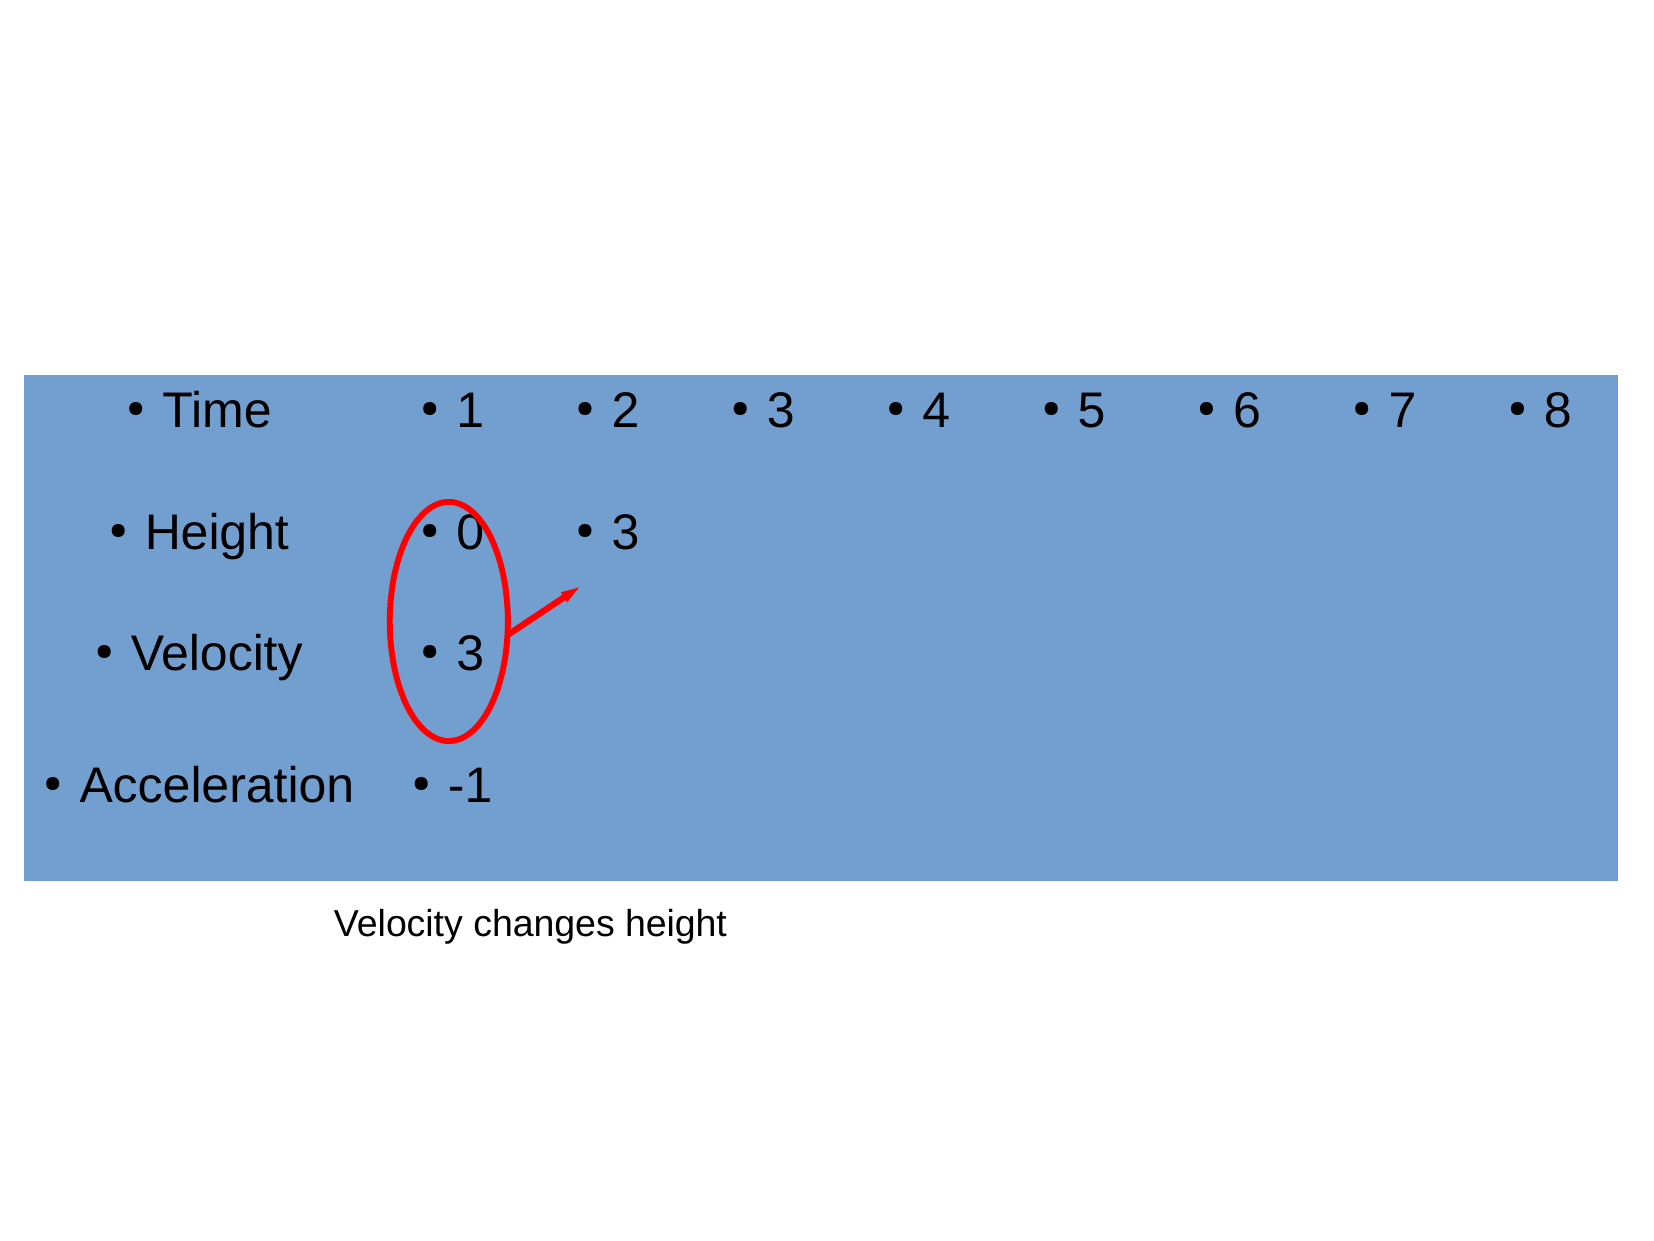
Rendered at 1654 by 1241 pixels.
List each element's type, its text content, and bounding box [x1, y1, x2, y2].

table_header 2 [530, 375, 685, 497]
table_cell [996, 497, 1152, 618]
table_header 6 [1152, 375, 1307, 497]
table_cell [996, 750, 1152, 881]
table_cell [530, 618, 685, 750]
table_cell [1307, 750, 1462, 881]
table_cell [1152, 750, 1307, 881]
table_cell [841, 497, 996, 618]
table_cell [1152, 618, 1307, 750]
table_cell 3 [375, 618, 530, 750]
table_cell -1 [375, 750, 530, 881]
table_header 5 [996, 375, 1152, 497]
table_cell 0 [375, 497, 530, 618]
text_box Velocity changes height [318, 891, 747, 953]
table_cell Velocity [24, 618, 375, 750]
table_cell 0 [393, 505, 504, 618]
table_cell 0 [462, 518, 477, 546]
table_cell 3 [511, 618, 525, 628]
table_cell [530, 750, 685, 881]
table_header 7 [1307, 375, 1462, 497]
table_cell [841, 618, 996, 750]
table_cell Acceleration [24, 750, 375, 881]
table_cell [685, 750, 841, 881]
table_cell [685, 618, 841, 750]
table_cell [1462, 618, 1618, 750]
table_cell 3 [530, 497, 685, 618]
table_cell [841, 750, 996, 881]
table_header 4 [841, 375, 996, 497]
table_cell [1307, 618, 1462, 750]
table_header 8 [1462, 375, 1618, 497]
table_cell [1307, 497, 1462, 618]
table_header Time [24, 375, 375, 497]
table_header 1 [375, 375, 530, 497]
table_cell [685, 497, 841, 618]
table_cell [1462, 497, 1618, 618]
table_cell [1152, 497, 1307, 618]
table_cell Height [24, 497, 375, 618]
table_cell 3 [393, 618, 504, 738]
table_cell [1462, 750, 1618, 881]
table_header 3 [685, 375, 841, 497]
table_cell [996, 618, 1152, 750]
